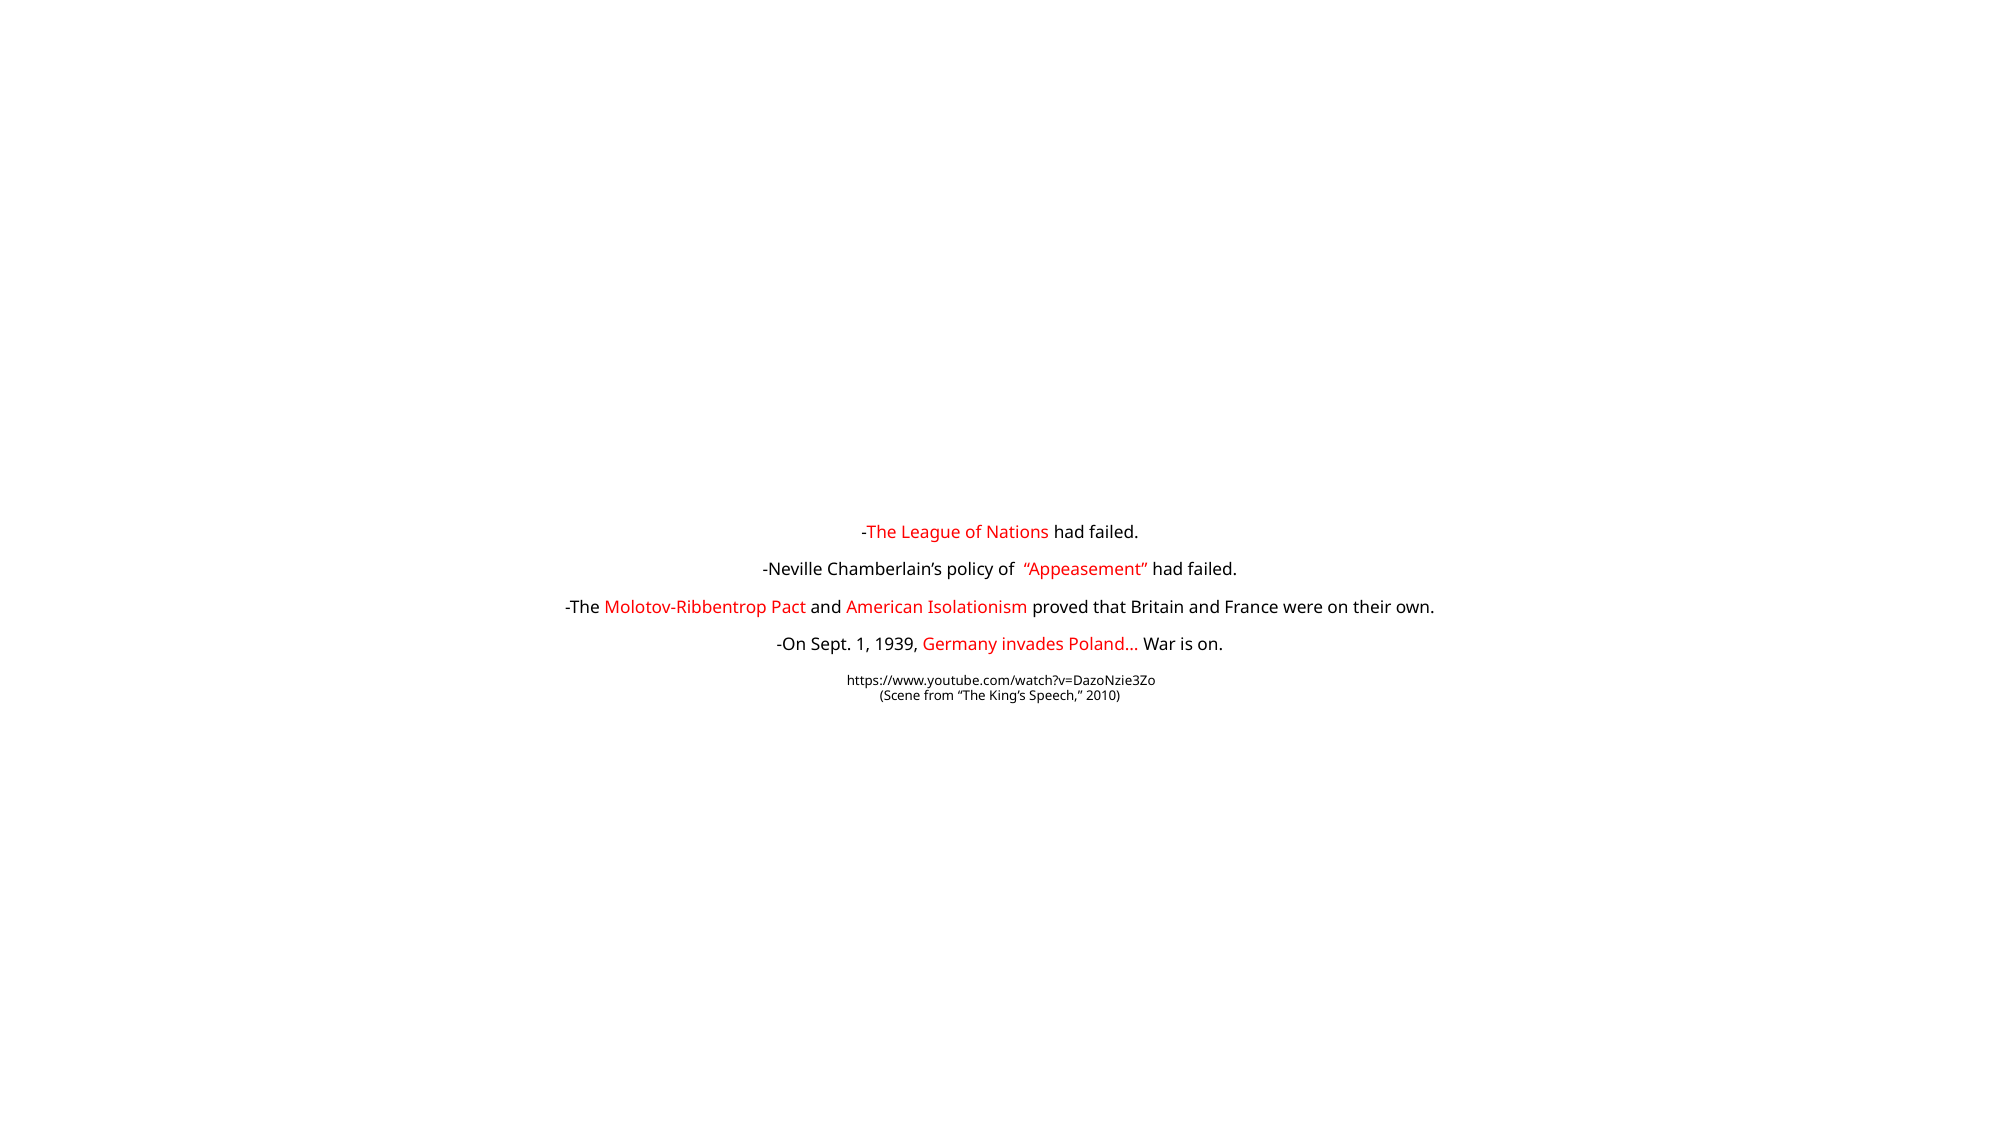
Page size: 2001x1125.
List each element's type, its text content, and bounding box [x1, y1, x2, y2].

title -The League of Nations had failed. -Neville Chamberlain’s policy of “Appeasement” had failed. -The Molotov-Ribbentrop Pact and American Isolationism proved that Britain and France were on their own. -On Sept. 1, 1939, Germany invades Poland… War is on. https://www.youtube.com/watch?v=DazoNzie3Zo (Scene from “The King’s Speech,” 2010) [137, 515, 1863, 733]
